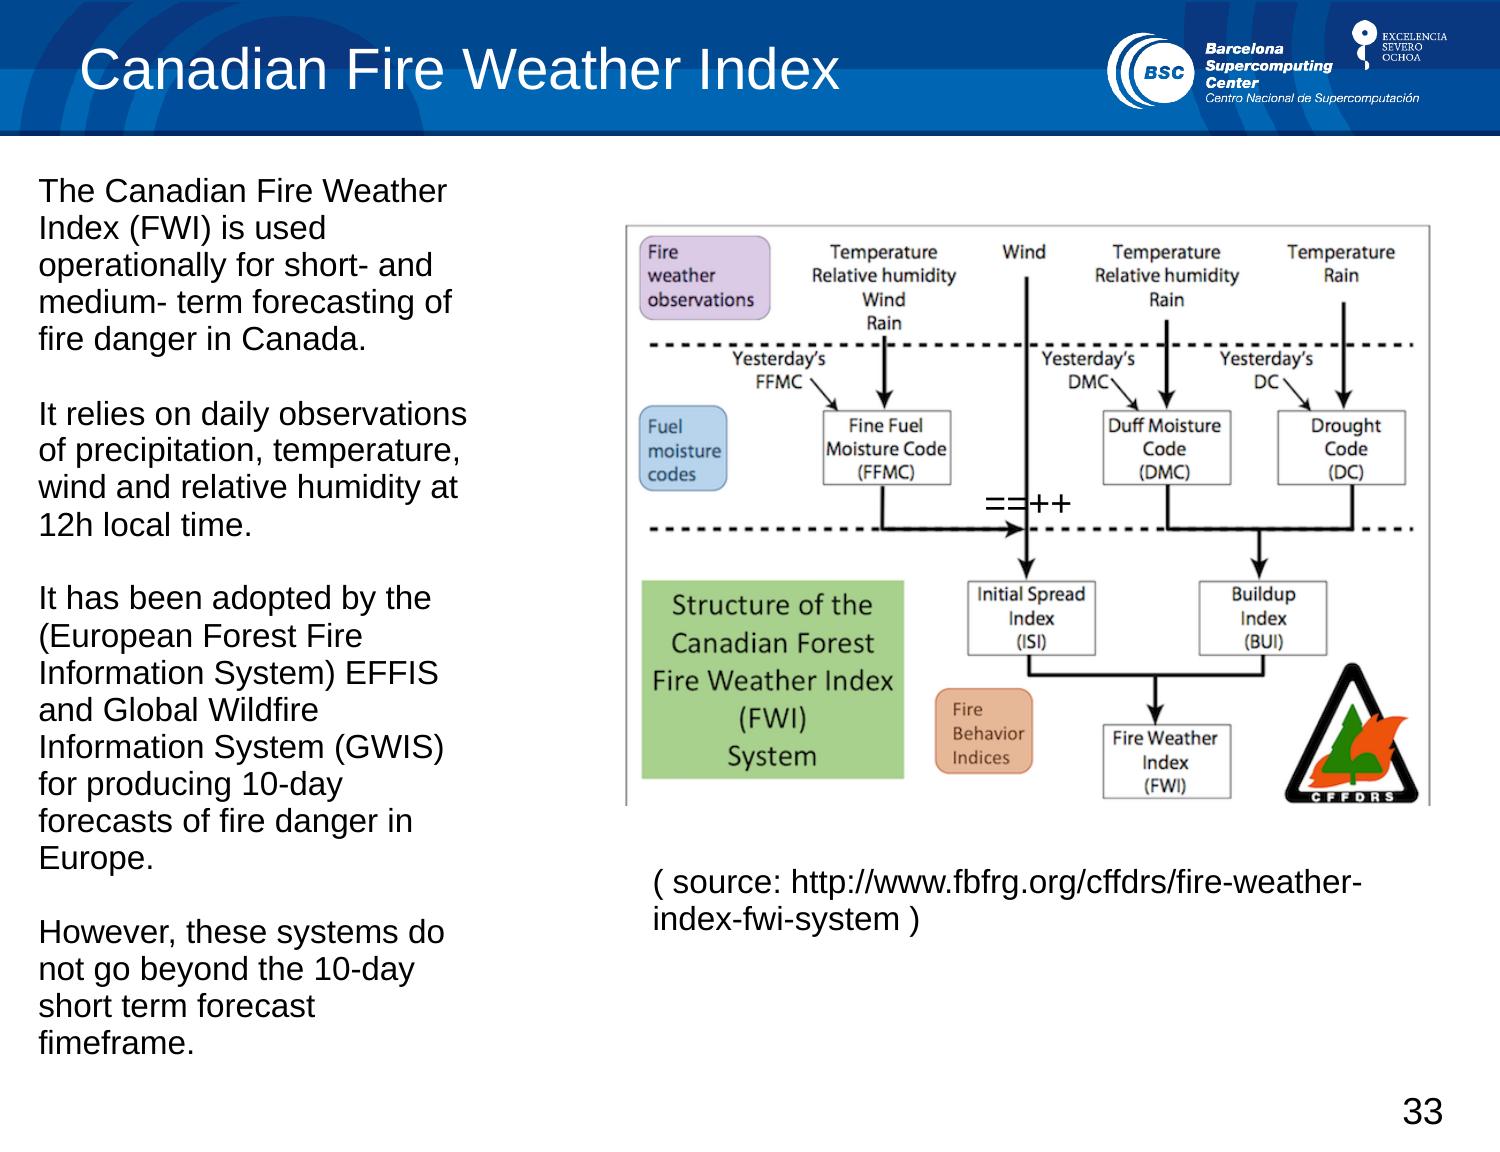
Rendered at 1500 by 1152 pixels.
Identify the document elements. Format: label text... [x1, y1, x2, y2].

text_box The Canadian Fire Weather Index (FWI) is used operationally for short- and medium- term forecasting of fire danger in Canada. It relies on daily observations of precipitation, temperature, wind and relative humidity at 12h local time. It has been adopted by the (European Forest Fire Information System) EFFIS and Global Wildfire Information System (GWIS) for producing 10-day forecasts of fire danger in Europe. However, these systems do not go beyond the 10-day short term forecast fimeframe. [23, 165, 497, 1106]
picture [0, 0, 1500, 136]
text_box ( source: http://www.fbfrg.org/cffdrs/fire-weather-index-fwi-system ) [637, 856, 1433, 945]
title Canadian Fire Weather Index [65, 23, 1081, 139]
picture [625, 200, 1431, 806]
